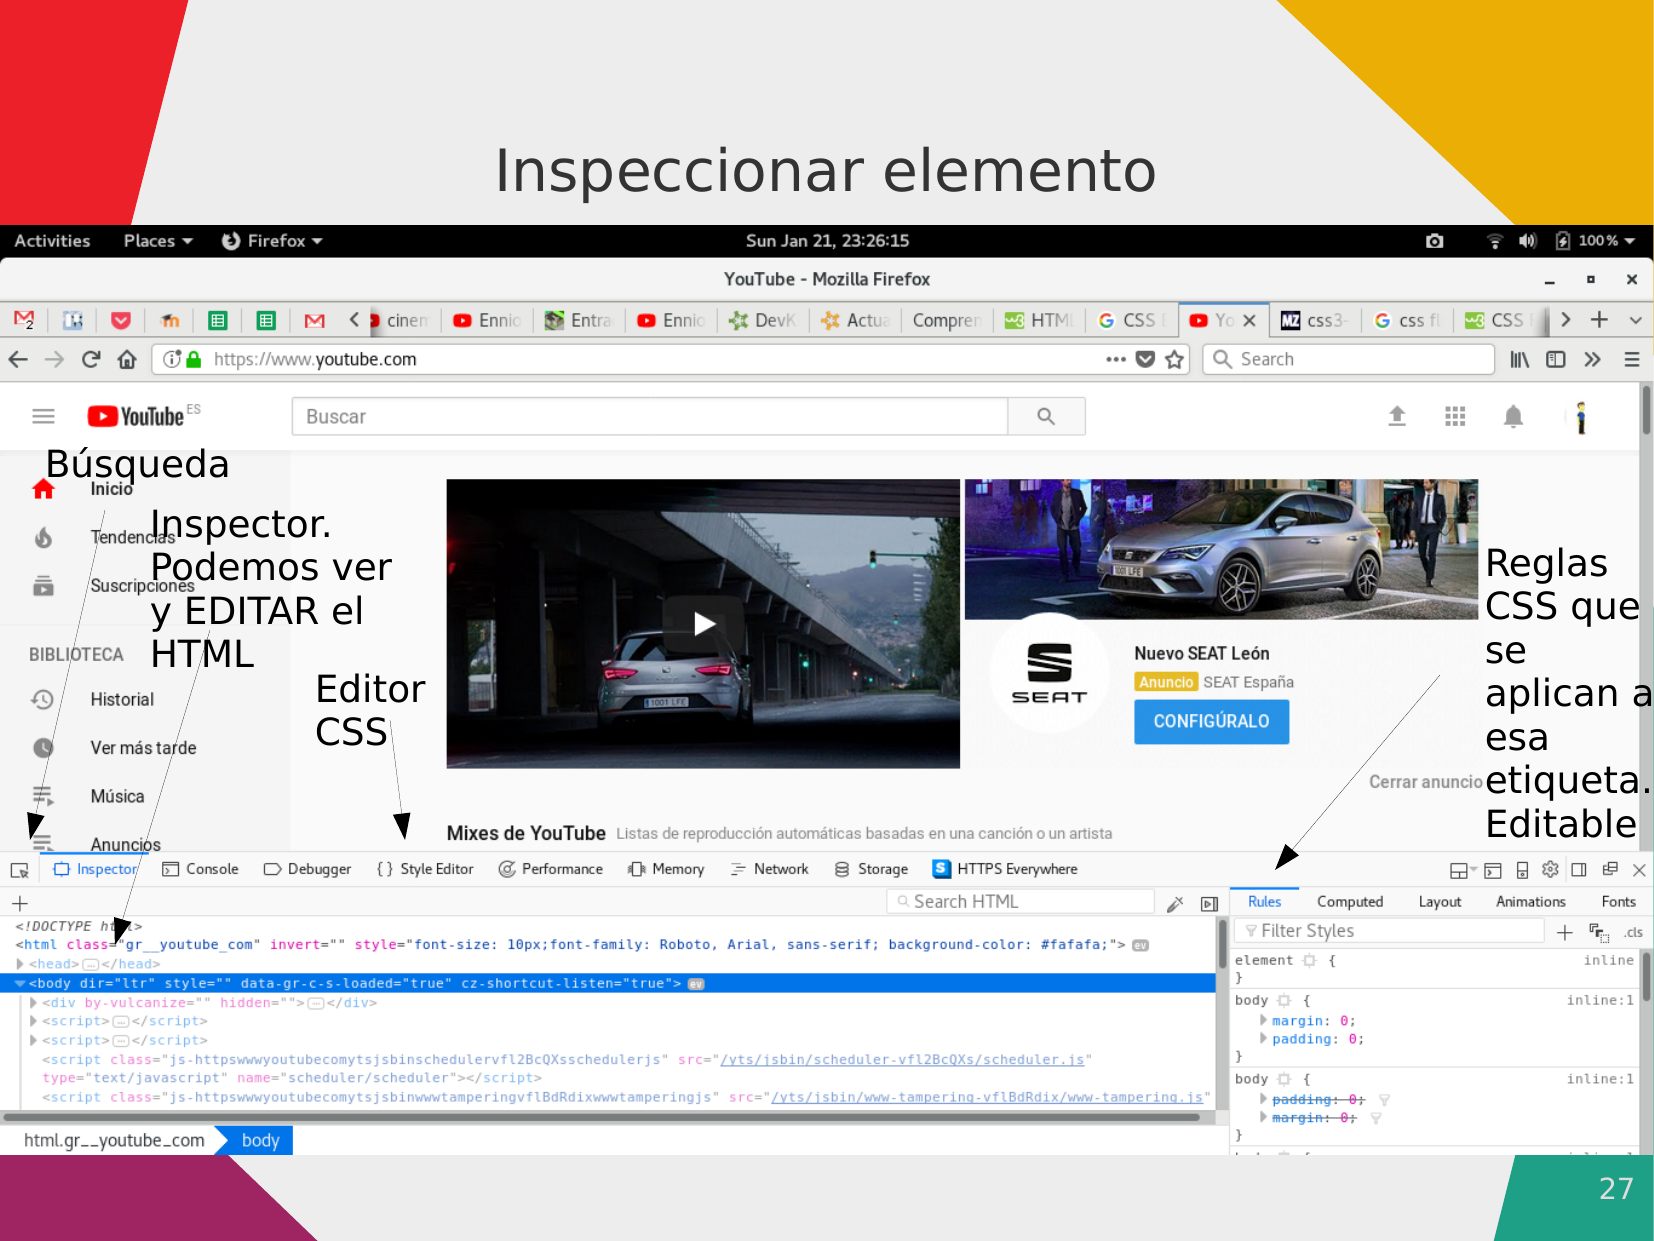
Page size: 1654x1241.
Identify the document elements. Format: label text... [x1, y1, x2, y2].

title Inspeccionar elemento [114, 73, 1539, 225]
text_box Inspector. Podemos ver y EDITAR el HTML [135, 495, 421, 684]
picture [0, 225, 1654, 1156]
text_box Búsqueda [30, 435, 271, 581]
text_box Reglas CSS que se aplican a esa etiqueta. Editable [1470, 534, 1654, 854]
text_box Editor CSS [300, 660, 511, 762]
